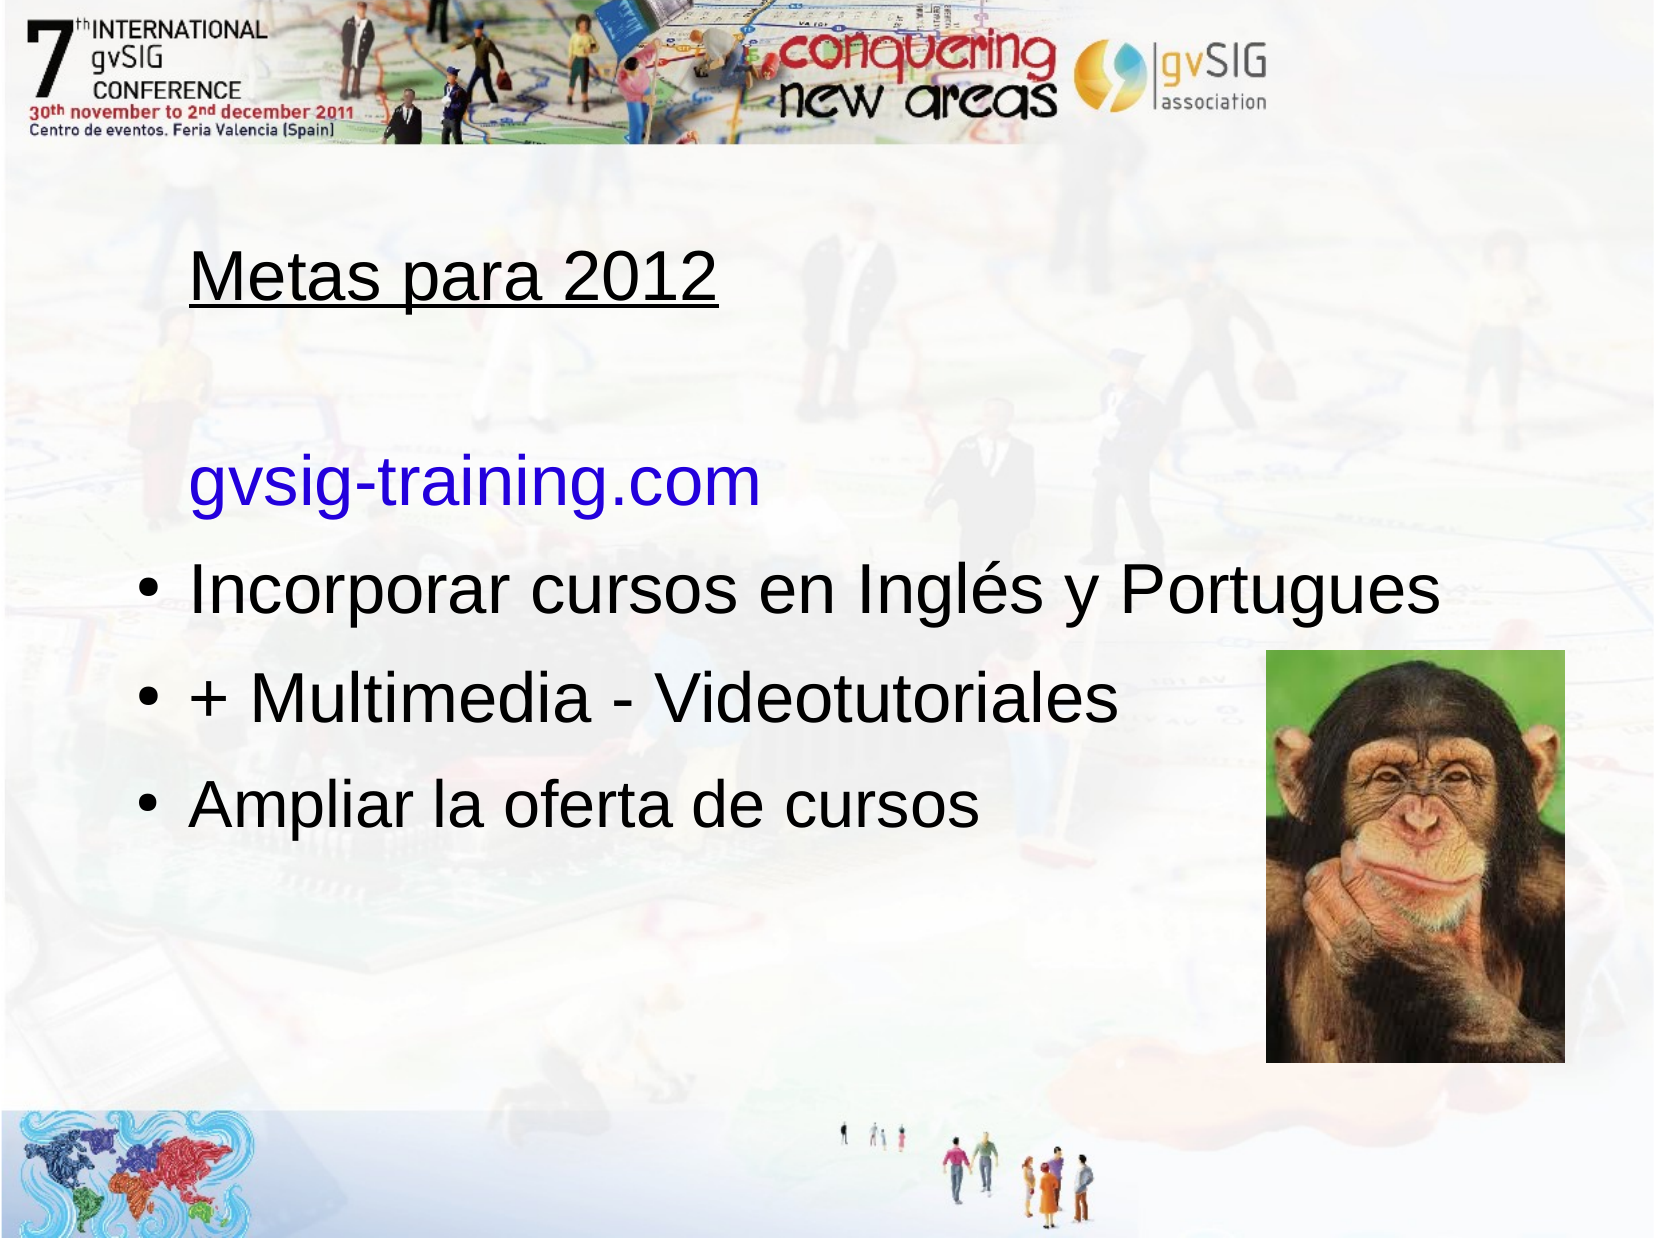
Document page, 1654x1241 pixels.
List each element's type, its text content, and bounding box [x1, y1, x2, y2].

list Metas para 2012 gvsig-training.com Incorporar cursos en Inglés y Portugues + Multimedia - Videotutoriales Ampliar la oferta de cursos [118, 236, 1518, 1063]
picture [1, 0, 1654, 1238]
